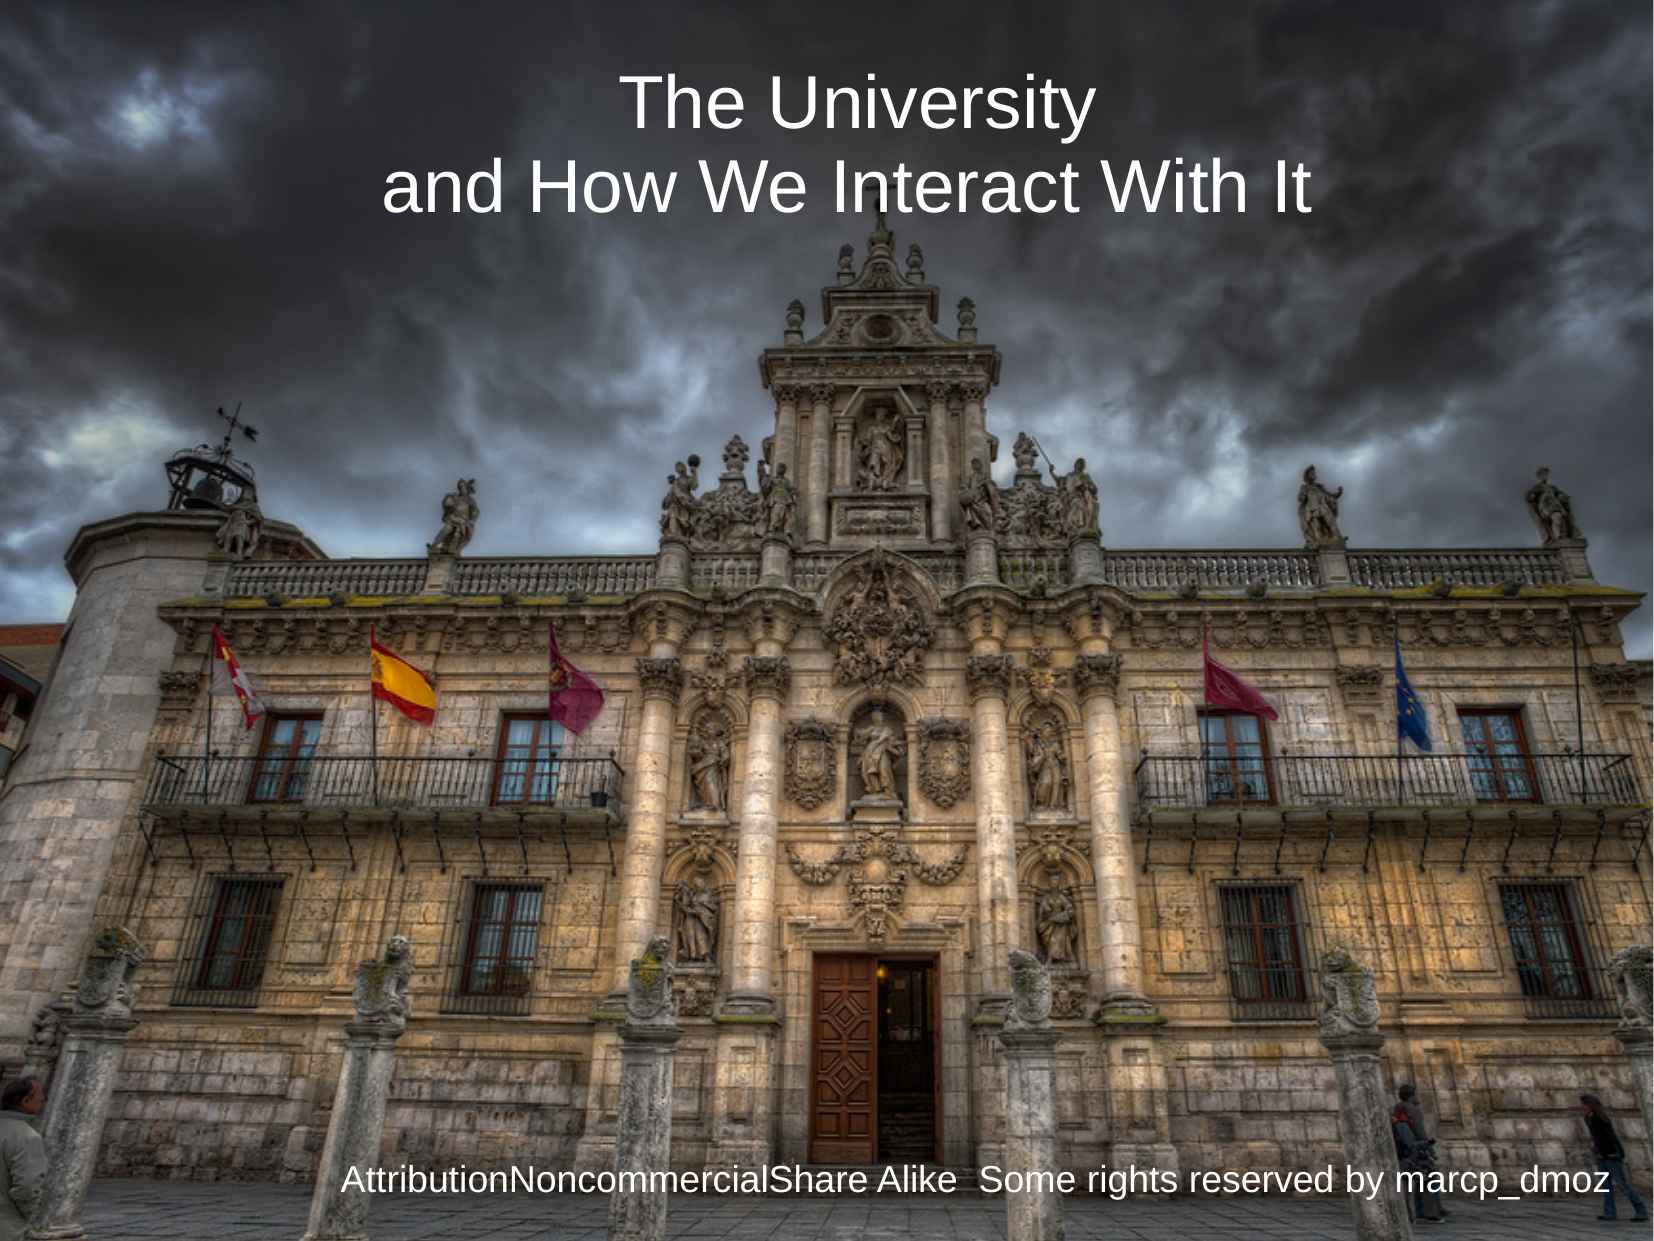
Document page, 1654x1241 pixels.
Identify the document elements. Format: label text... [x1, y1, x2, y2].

picture [0, 0, 1654, 1241]
text_box The University and How We Interact With It [366, 53, 1350, 237]
text_box AttributionNoncommercialShare Alike Some rights reserved by marcp_dmoz [241, 1151, 1625, 1209]
